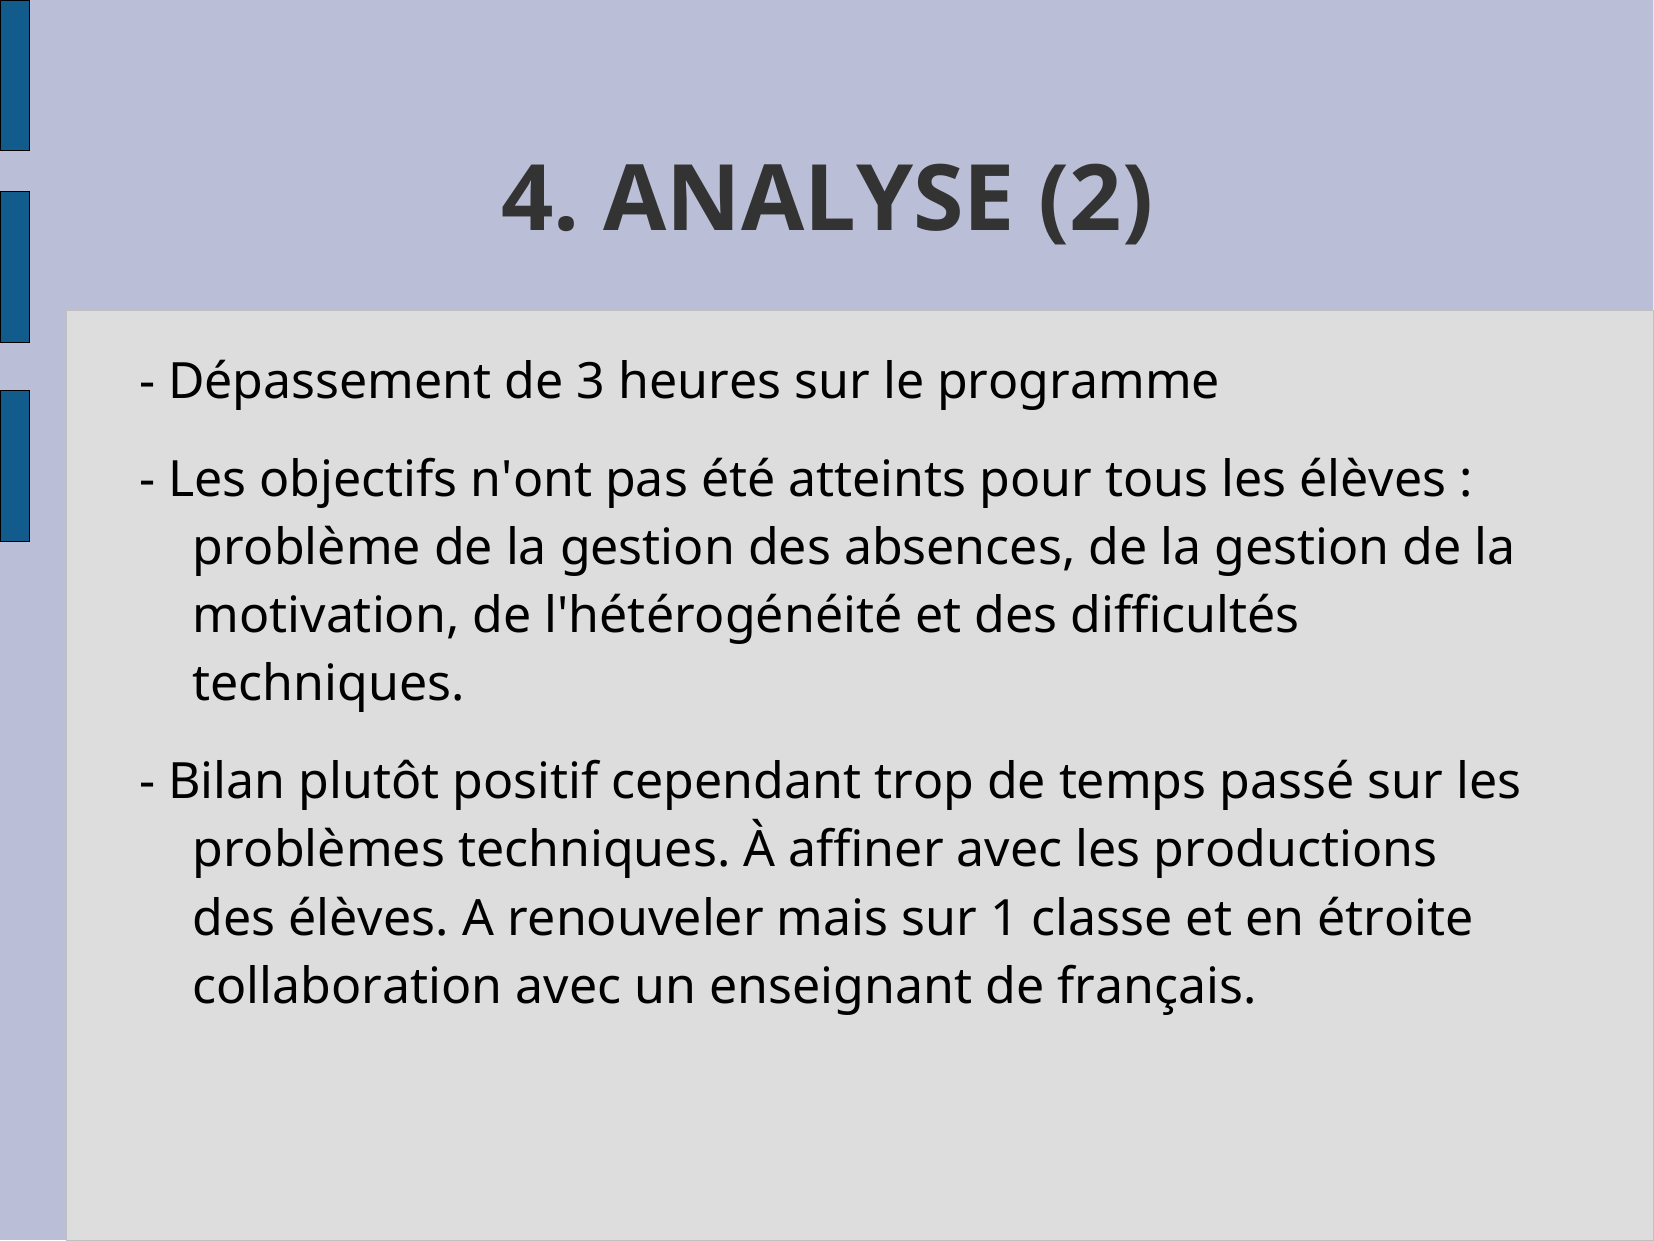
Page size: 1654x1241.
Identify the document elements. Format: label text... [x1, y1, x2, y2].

list - Dépassement de 3 heures sur le programme - Les objectifs n'ont pas été atteints pour tous les élèves : problème de la gestion des absences, de la gestion de la motivation, de l'hétérogénéité et des difficultés techniques. - Bilan plutôt positif cependant trop de temps passé sur les problèmes techniques. À affiner avec les productions des élèves. A renouveler mais sur 1 classe et en étroite collaboration avec un enseignant de français. [121, 344, 1534, 1241]
title 4. ANALYSE (2) [121, 98, 1534, 291]
